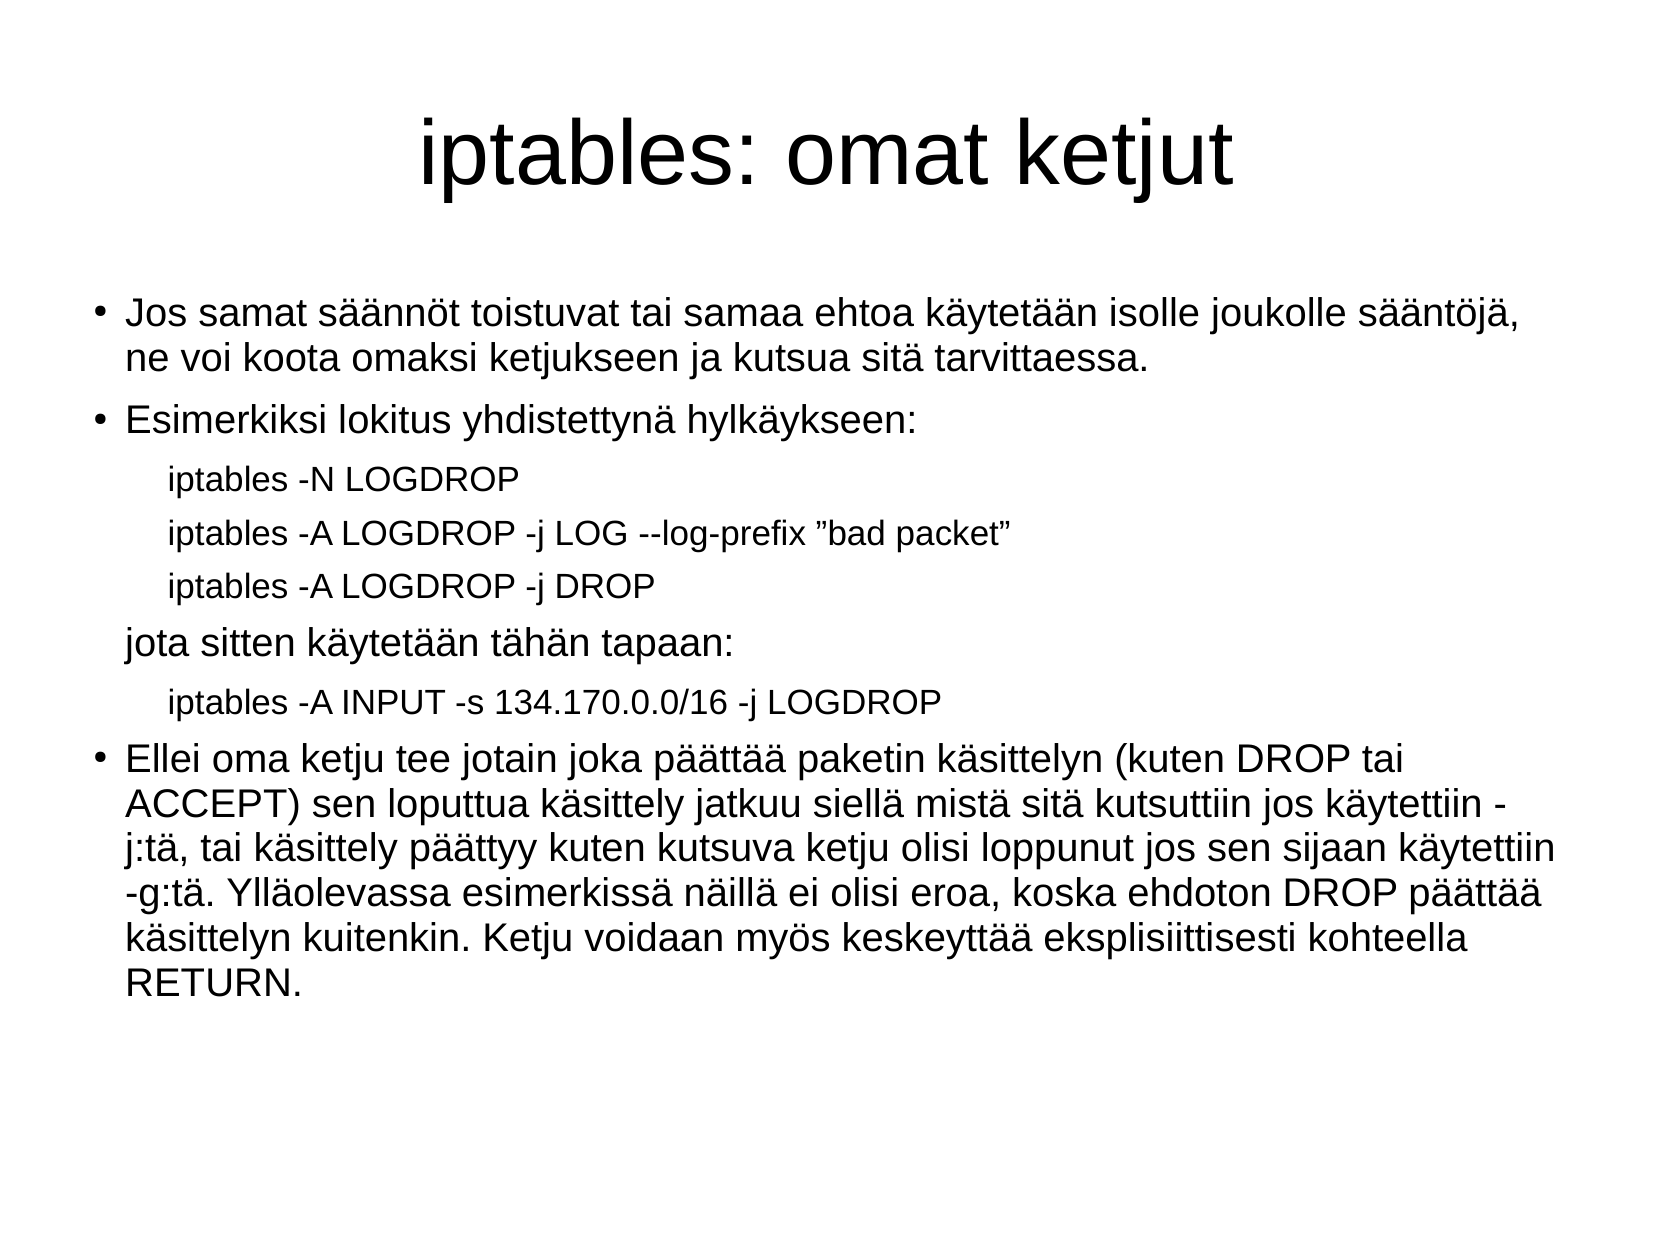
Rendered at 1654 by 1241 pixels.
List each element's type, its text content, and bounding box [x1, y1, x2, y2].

title iptables: omat ketjut [82, 49, 1571, 257]
list Jos samat säännöt toistuvat tai samaa ehtoa käytetään isolle joukolle sääntöjä, ne voi koota omaksi ketjukseen ja kutsua sitä tarvittaessa. Esimerkiksi lokitus yhdistettynä hylkäykseen: iptables -N LOGDROP iptables -A LOGDROP -j LOG --log-prefix ”bad packet” iptables -A LOGDROP -j DROP jota sitten käytetään tähän tapaan: iptables -A INPUT -s 134.170.0.0/16 -j LOGDROP Ellei oma ketju tee jotain joka päättää paketin käsittelyn (kuten DROP tai ACCEPT) sen loputtua käsittely jatkuu siellä mistä sitä kutsuttiin jos käytettiin -j:tä, tai käsittely päättyy kuten kutsuva ketju olisi loppunut jos sen sijaan käytettiin -g:tä. Ylläolevassa esimerkissä näillä ei olisi eroa, koska ehdoton DROP päättää käsittelyn kuitenkin. Ketju voidaan myös keskeyttää eksplisiittisesti kohteella RETURN. [82, 290, 1571, 1010]
